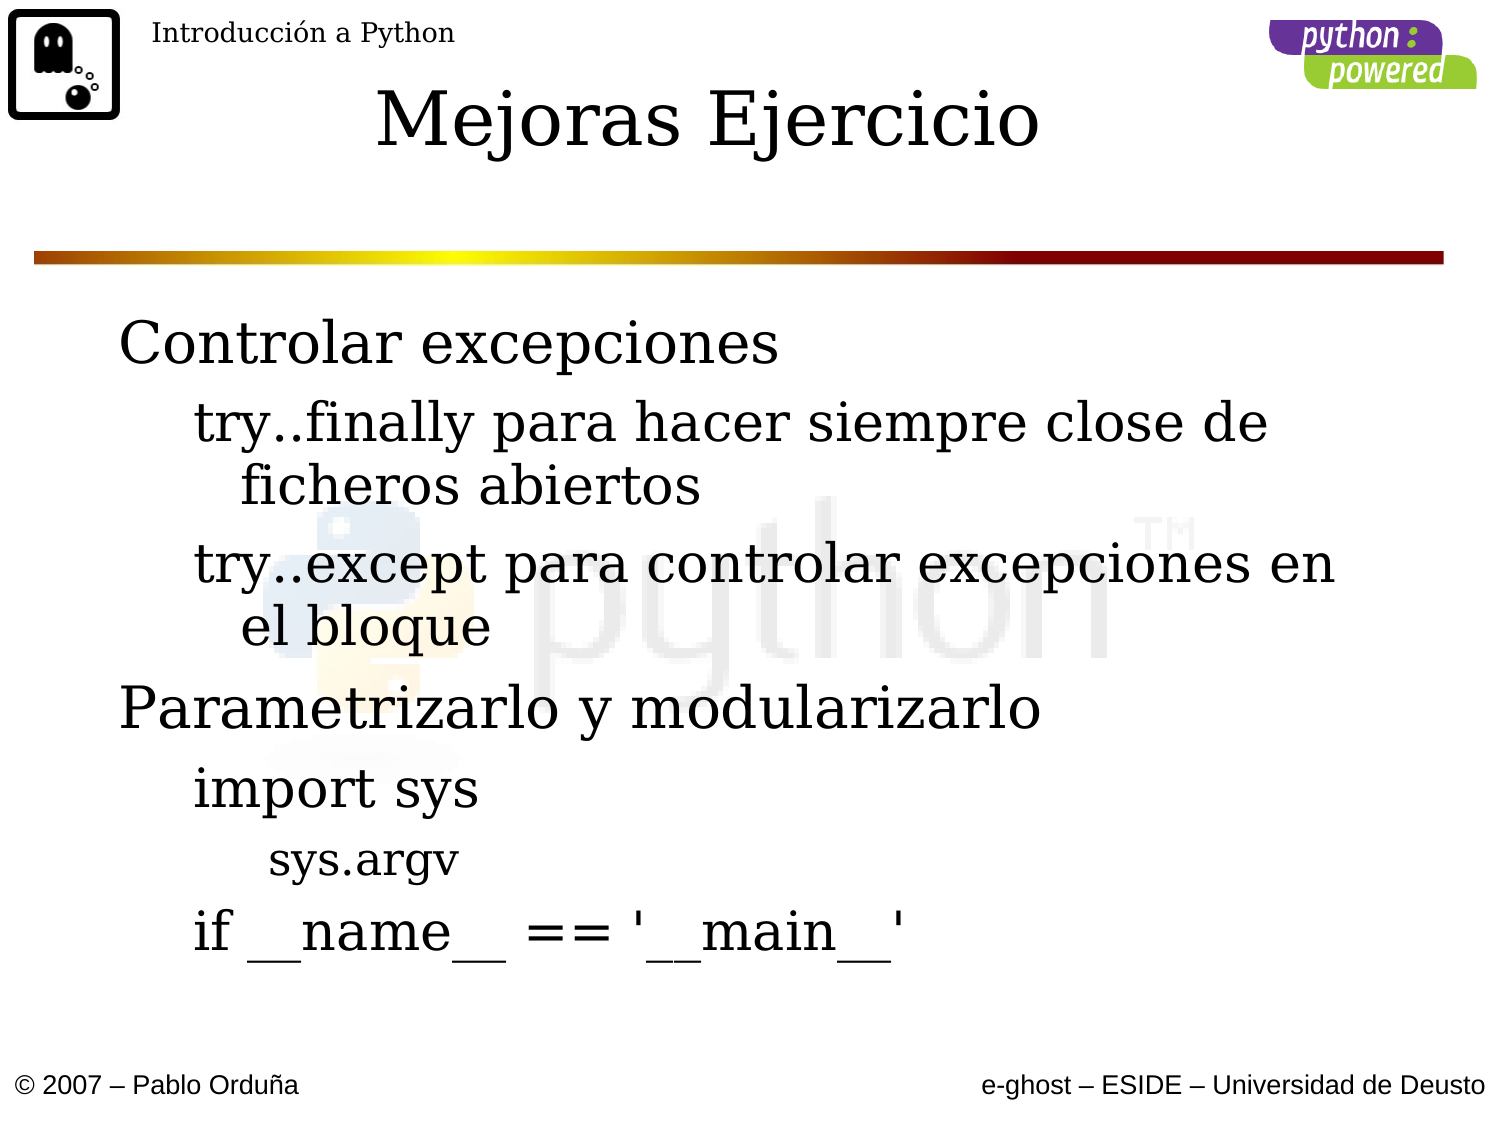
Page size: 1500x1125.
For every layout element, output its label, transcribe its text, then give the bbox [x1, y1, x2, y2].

picture [1269, 20, 1477, 89]
list Controlar excepciones try..finally para hacer siempre close de ficheros abiertos try..except para controlar excepciones en el bloque Parametrizarlo y modularizarlo import sys sys.argv if __name__ == '__main__' [118, 309, 1394, 990]
picture [5, 7, 125, 124]
picture [34, 251, 1447, 266]
title Mejoras Ejercicio [118, 66, 1300, 174]
